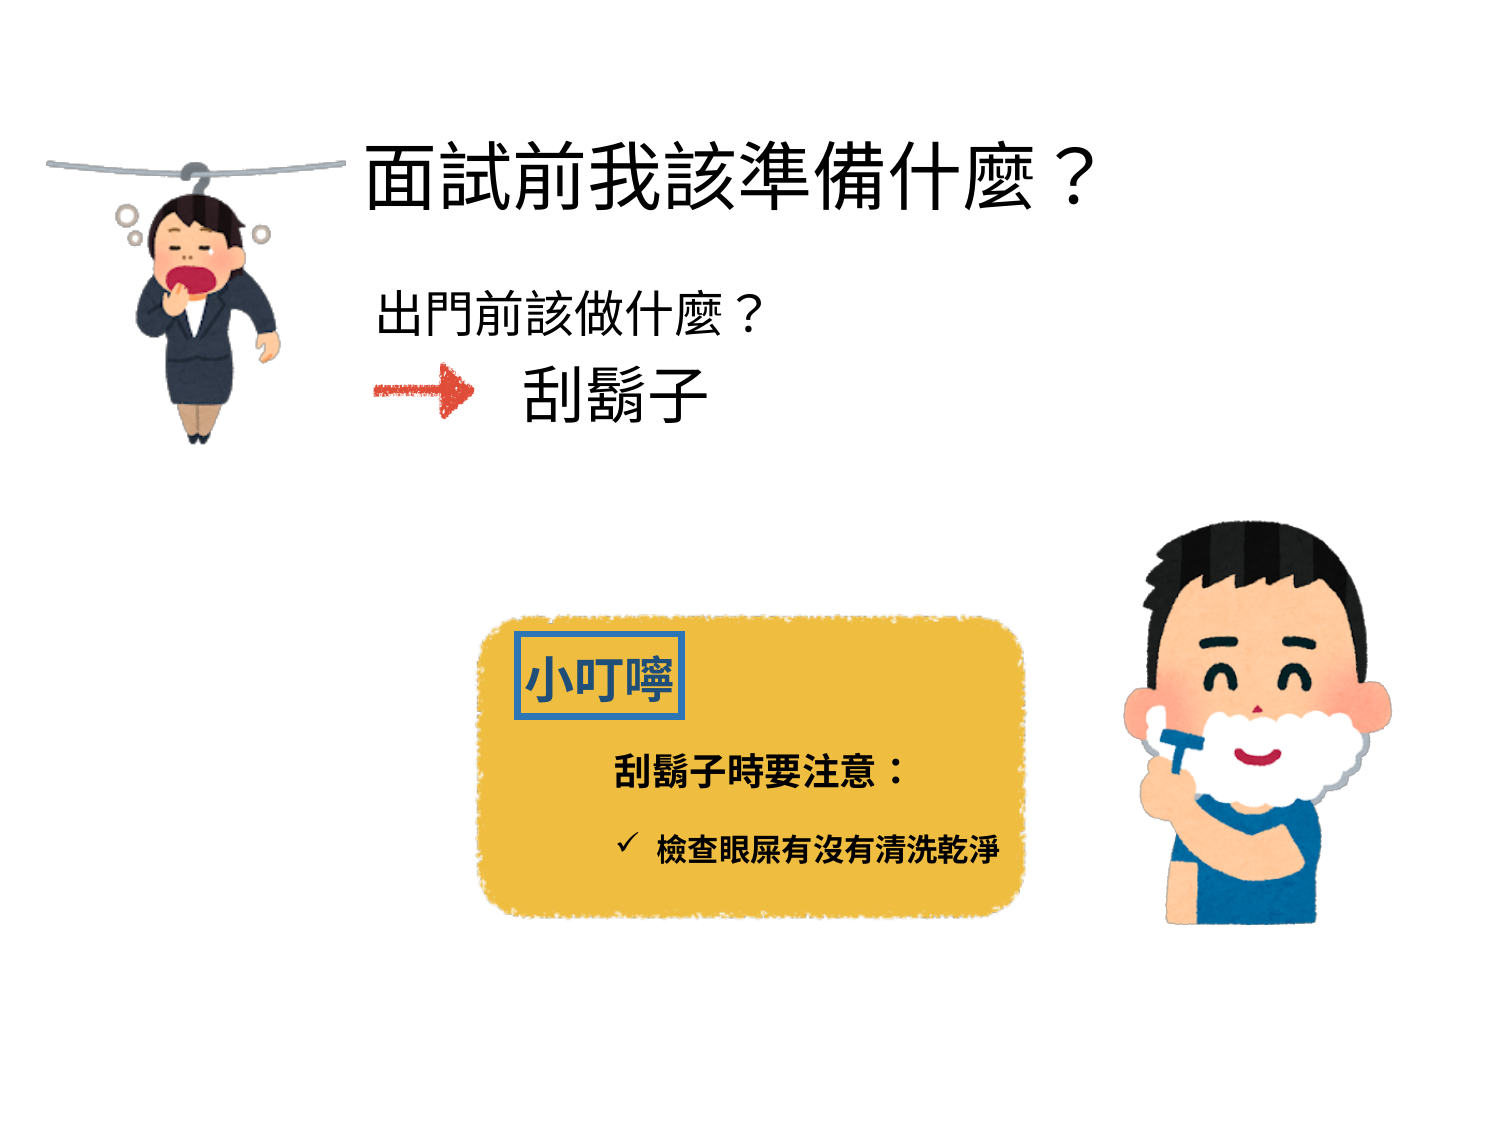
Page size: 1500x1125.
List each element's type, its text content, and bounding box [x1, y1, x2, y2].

text_box 小叮嚀 [685, 640, 690, 716]
text_box 小叮嚀 [509, 640, 514, 716]
picture [366, 361, 475, 421]
title 面試前我該準備什麼？ [90, 93, 1385, 257]
picture [474, 613, 1029, 922]
picture [46, 151, 346, 451]
text_box 出門前該做什麼？ [359, 275, 790, 351]
text_box 小叮嚀 [521, 640, 678, 713]
picture [1086, 512, 1429, 940]
text_box 刮鬍子 [508, 351, 726, 589]
text_box 刮鬍子時要注意： 檢查眼屎有沒有清洗乾淨 [600, 740, 1016, 876]
